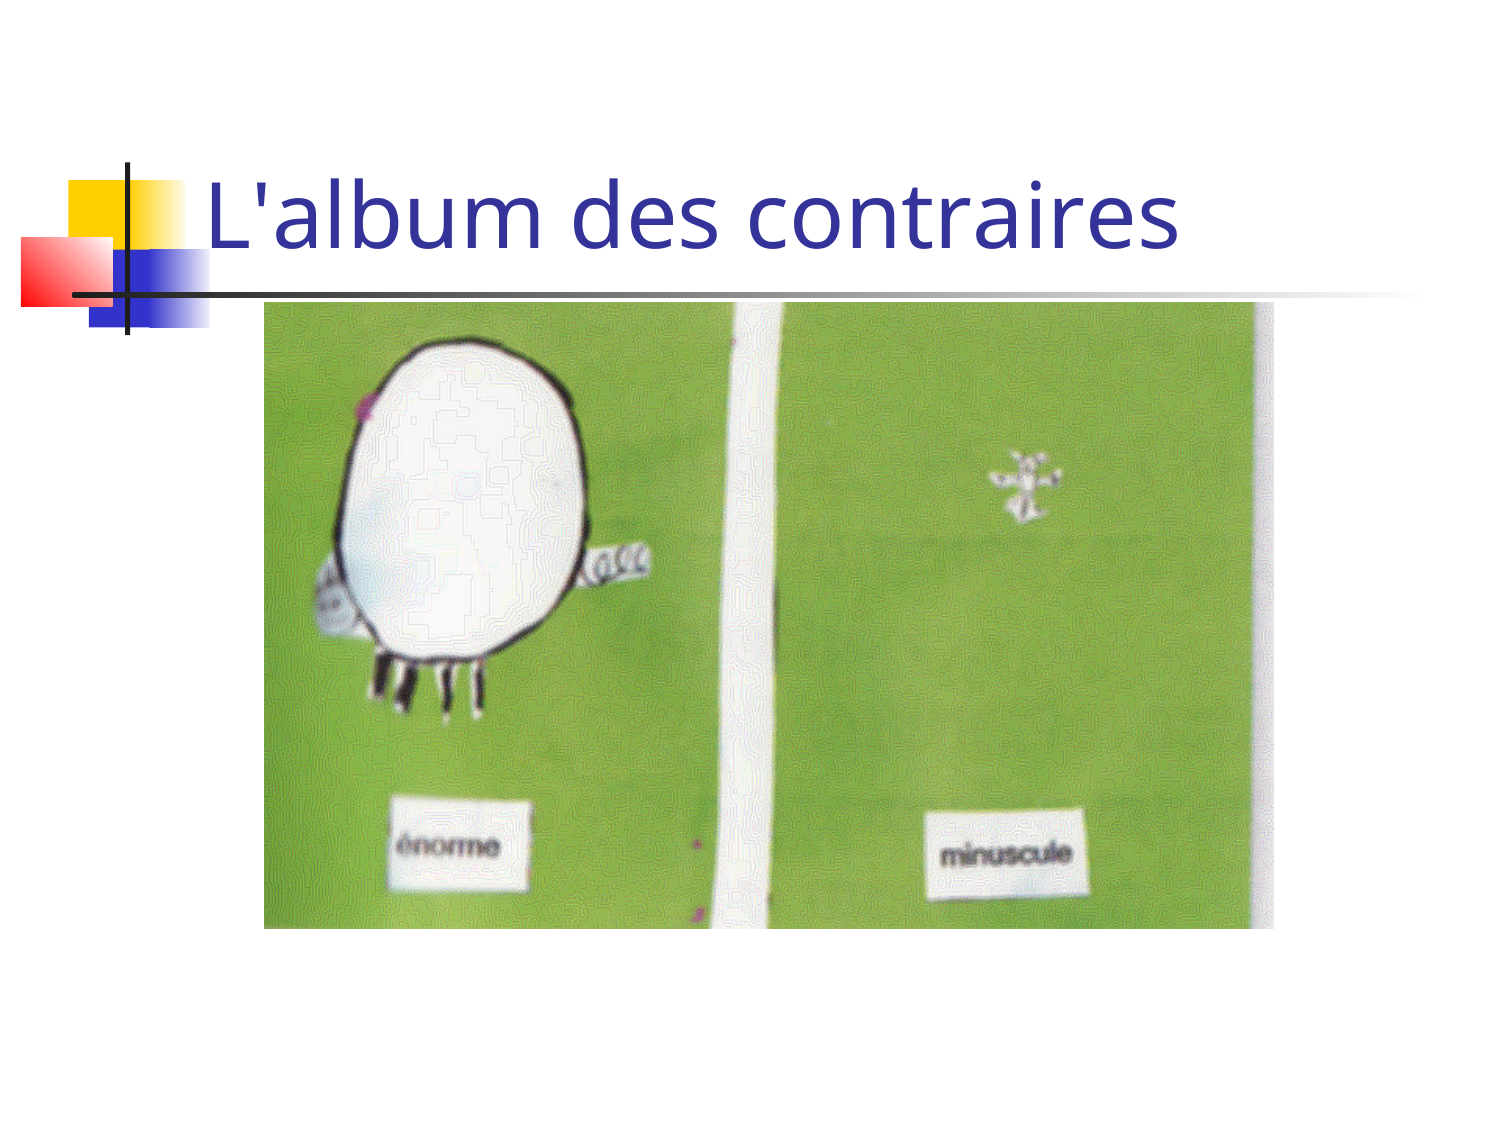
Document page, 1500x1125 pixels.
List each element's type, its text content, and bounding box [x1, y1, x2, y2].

title L'album des contraires [188, 35, 1467, 275]
picture [264, 302, 1274, 929]
